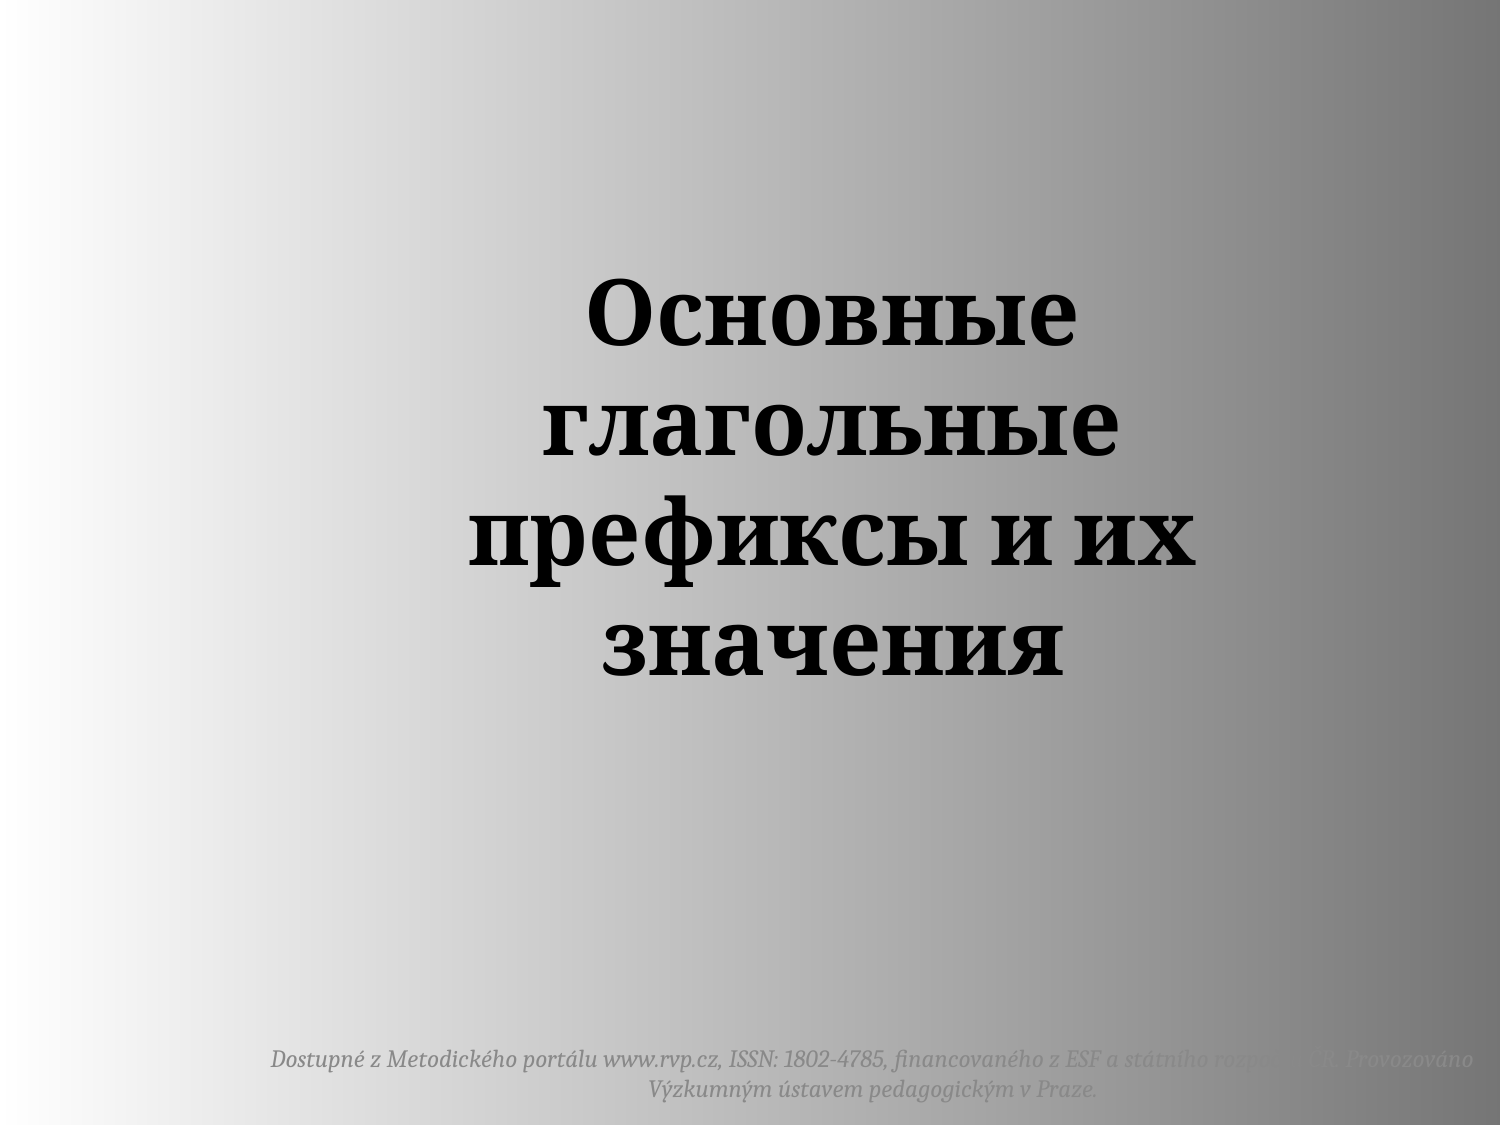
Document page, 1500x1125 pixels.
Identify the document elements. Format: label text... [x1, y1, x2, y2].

text_box Dostupné z Metodického portálu www.rvp.cz, ISSN: 1802-4785, financovaného z ESF a státního rozpočtu ČR. Provozováno Výzkumným ústavem pedagogickým v Praze. [252, 1042, 1495, 1103]
title Основные глагольные префиксы и их значения [289, 301, 1377, 647]
